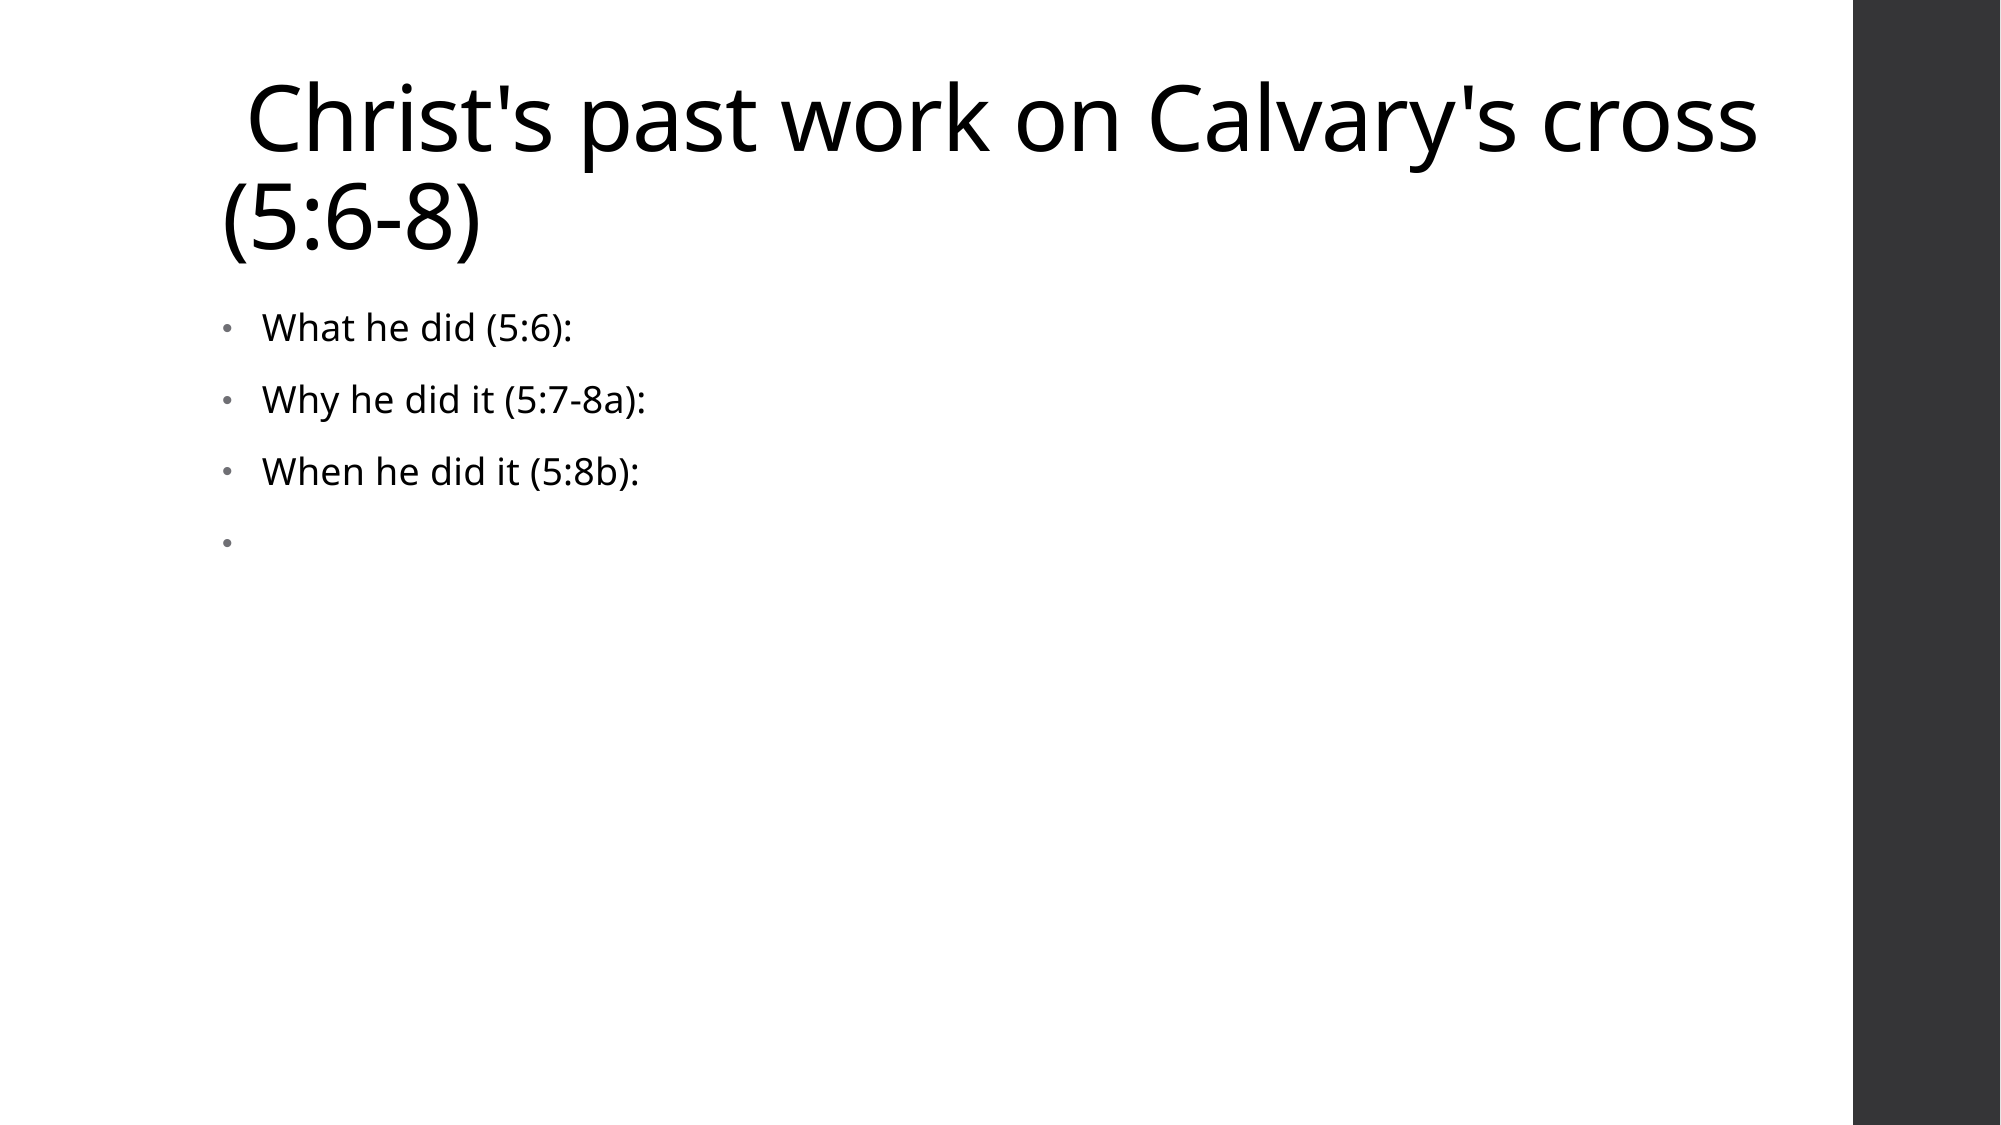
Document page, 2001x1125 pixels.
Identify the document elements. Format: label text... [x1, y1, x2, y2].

list What he did (5:6): Why he did it (5:7-8a): When he did it (5:8b): [206, 299, 1617, 1014]
title Christ's past work on Calvary's cross (5:6-8) [206, 60, 1797, 278]
